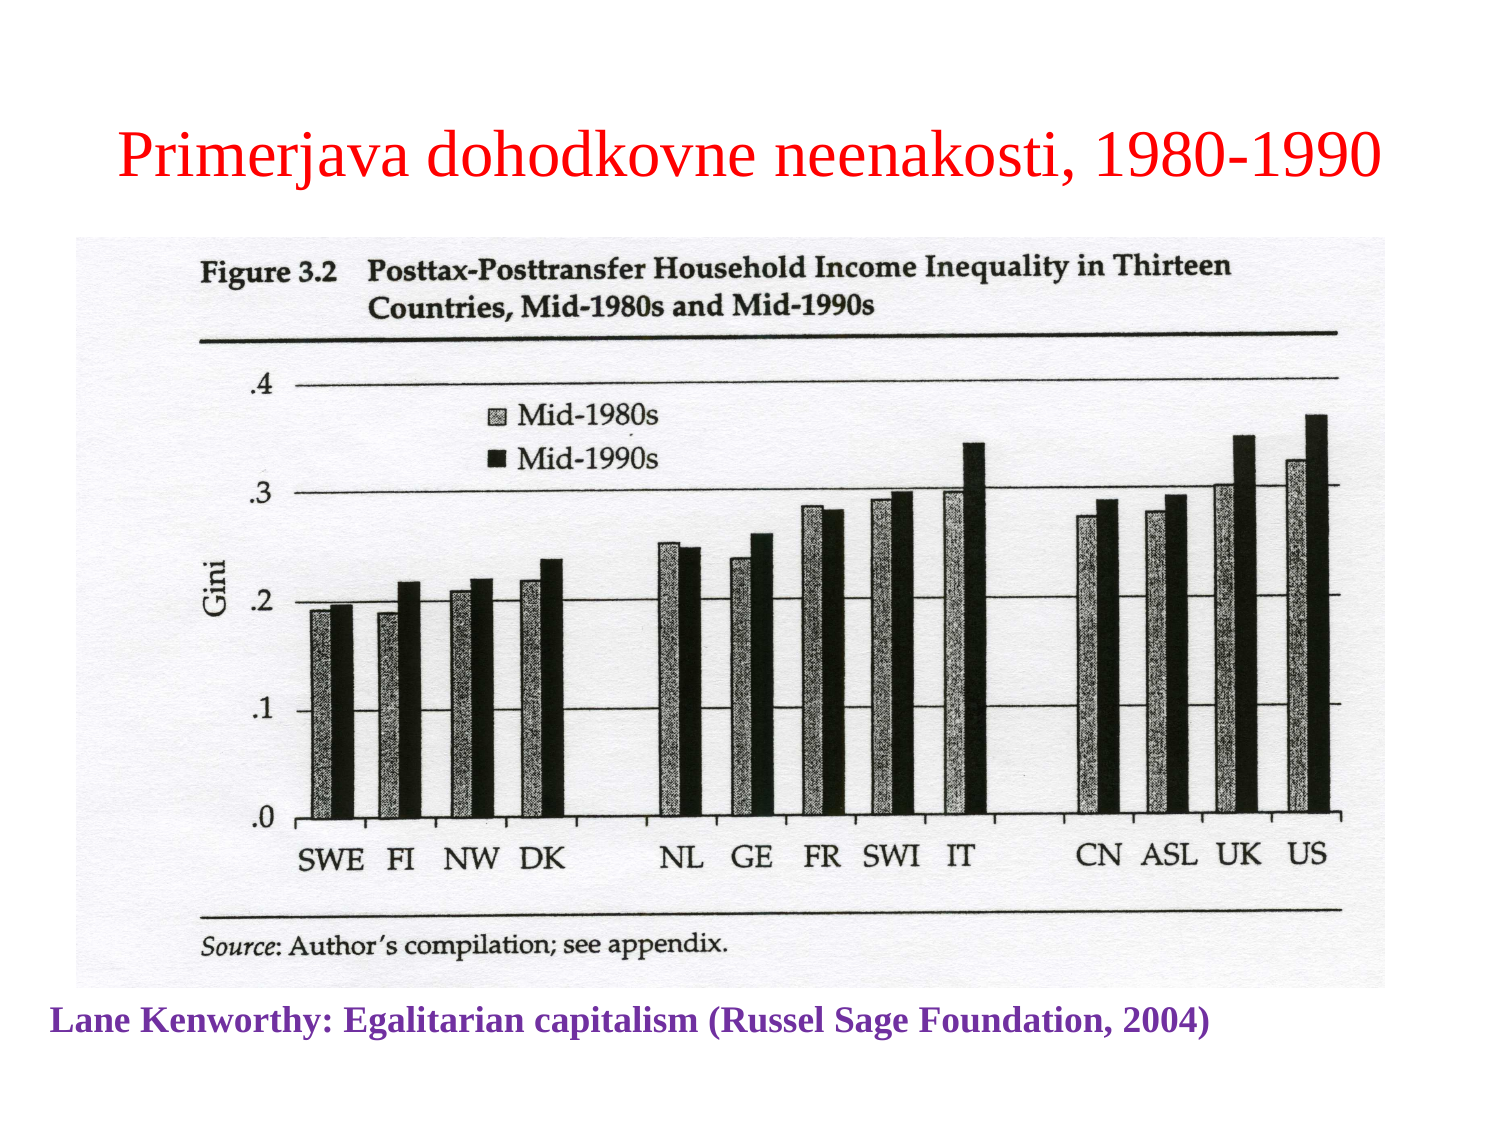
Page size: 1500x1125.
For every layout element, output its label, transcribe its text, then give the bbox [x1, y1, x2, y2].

text_box Lane Kenworthy: Egalitarian capitalism (Russel Sage Foundation, 2004) [34, 987, 1227, 1049]
picture [76, 237, 1385, 988]
text_box Primerjava dohodkovne neenakosti, 1980-1990 [30, 101, 1473, 198]
